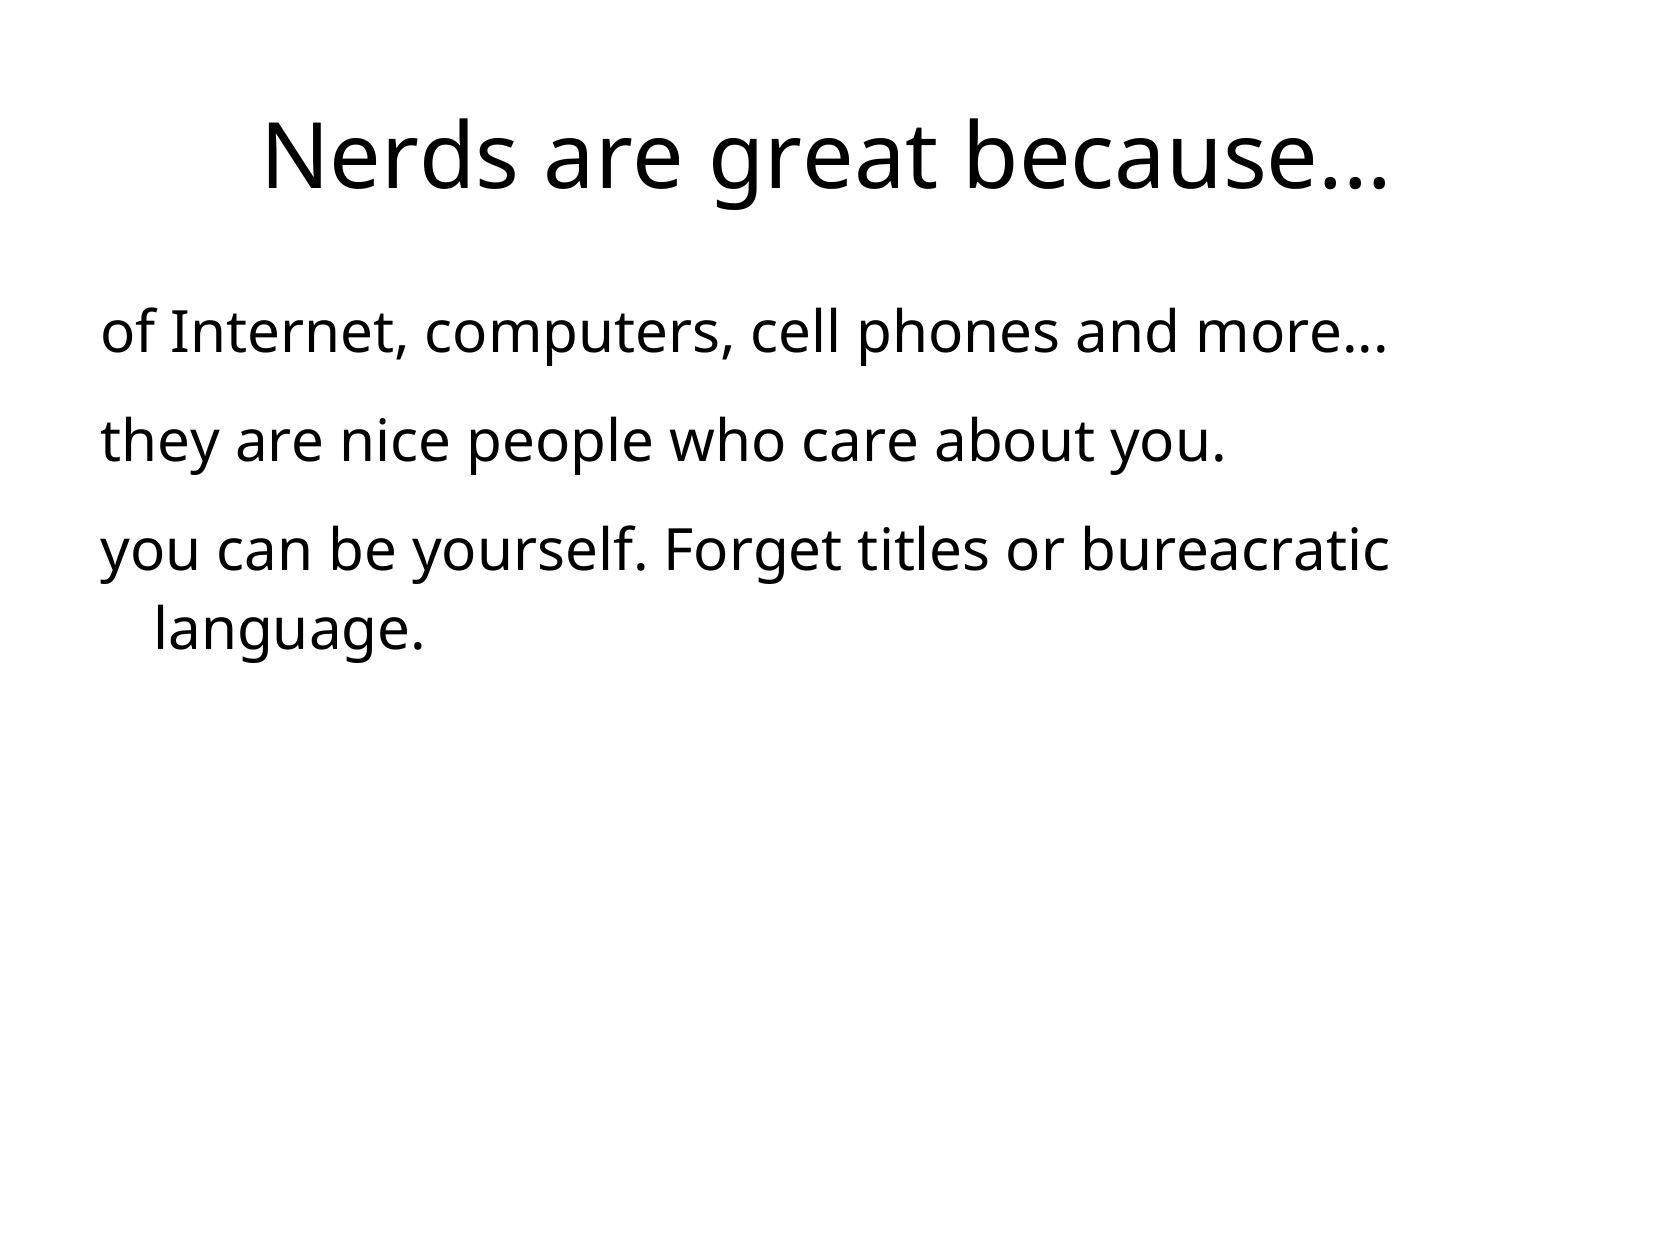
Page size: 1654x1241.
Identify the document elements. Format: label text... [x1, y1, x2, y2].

title Nerds are great because... [82, 49, 1571, 257]
list of Internet, computers, cell phones and more... they are nice people who care about you. you can be yourself. Forget titles or bureacratic language. [82, 290, 1571, 1109]
